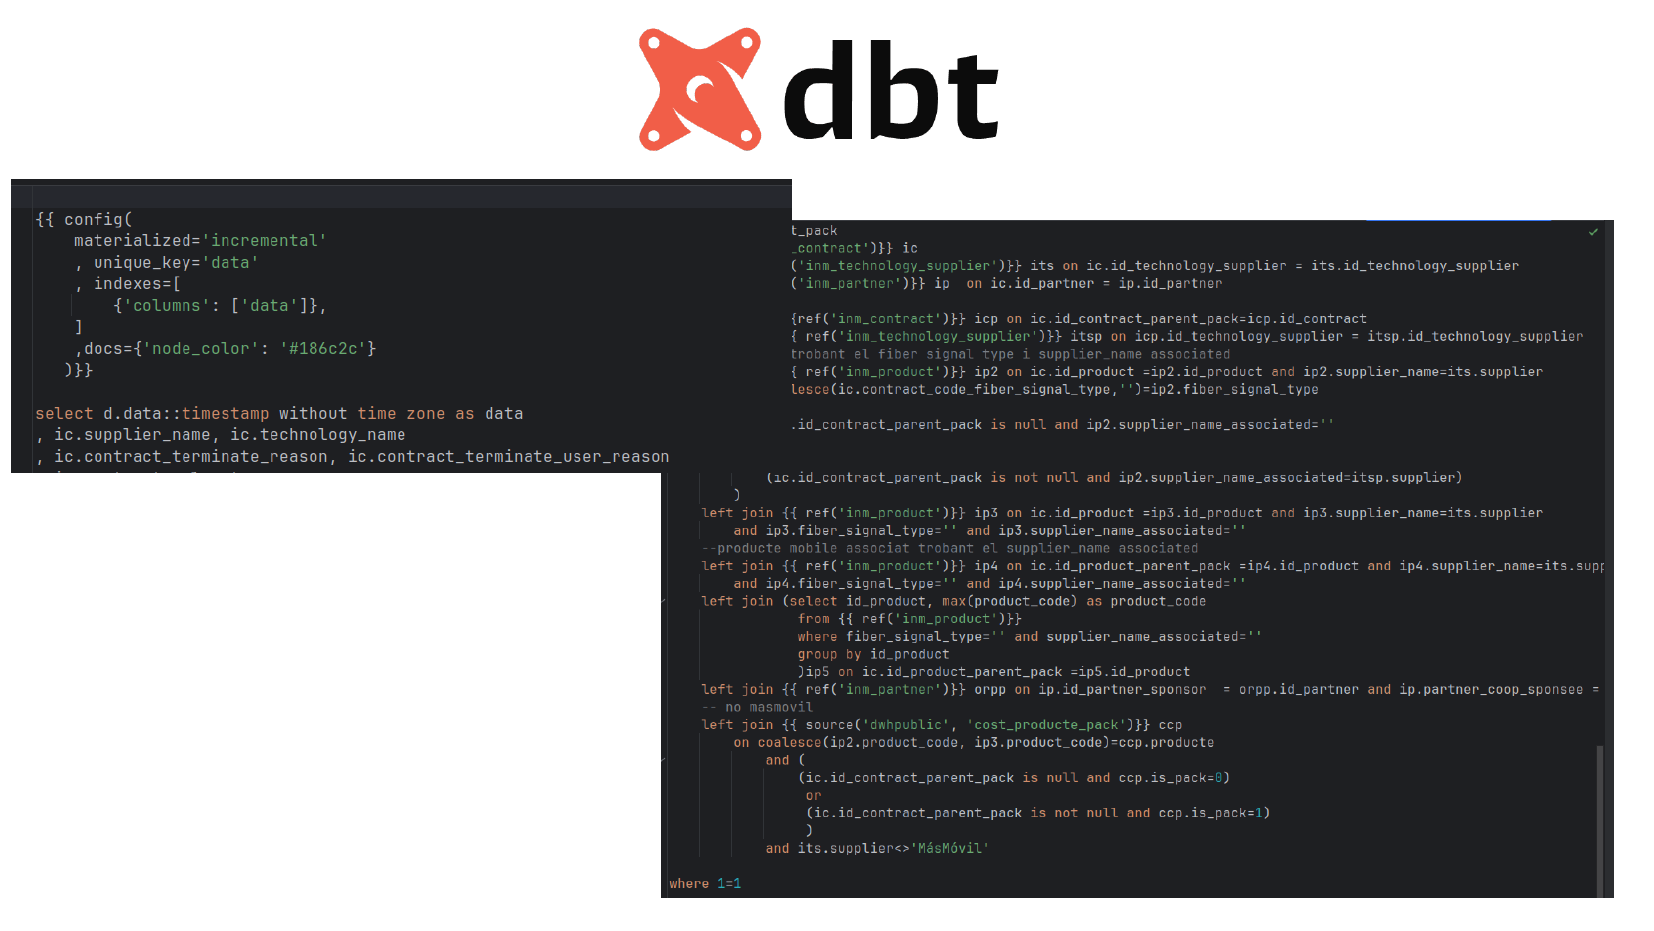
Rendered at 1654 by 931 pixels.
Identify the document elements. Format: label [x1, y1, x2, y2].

picture [625, 24, 1012, 154]
picture [11, 179, 1614, 898]
